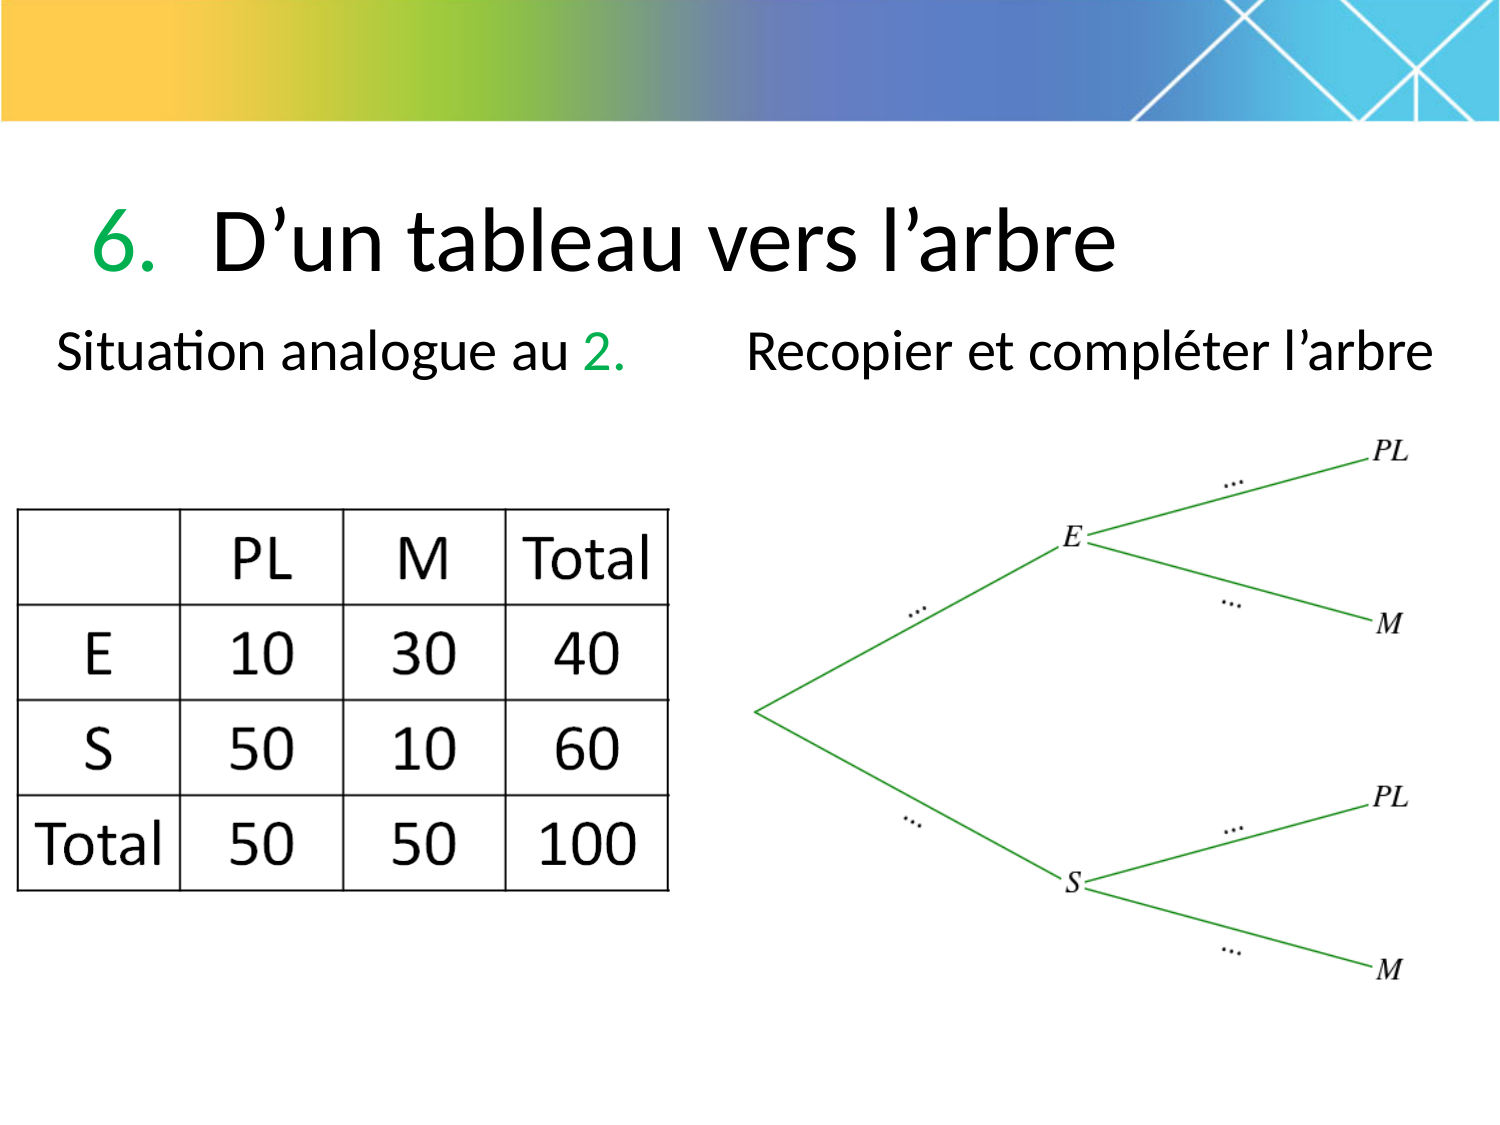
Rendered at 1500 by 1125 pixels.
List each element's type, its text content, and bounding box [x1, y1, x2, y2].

picture [745, 432, 1426, 994]
picture [6, 497, 680, 903]
title D’un tableau vers l’arbre [75, 164, 1426, 304]
list Situation analogue au 2. Recopier et compléter l’arbre [41, 304, 1500, 1067]
